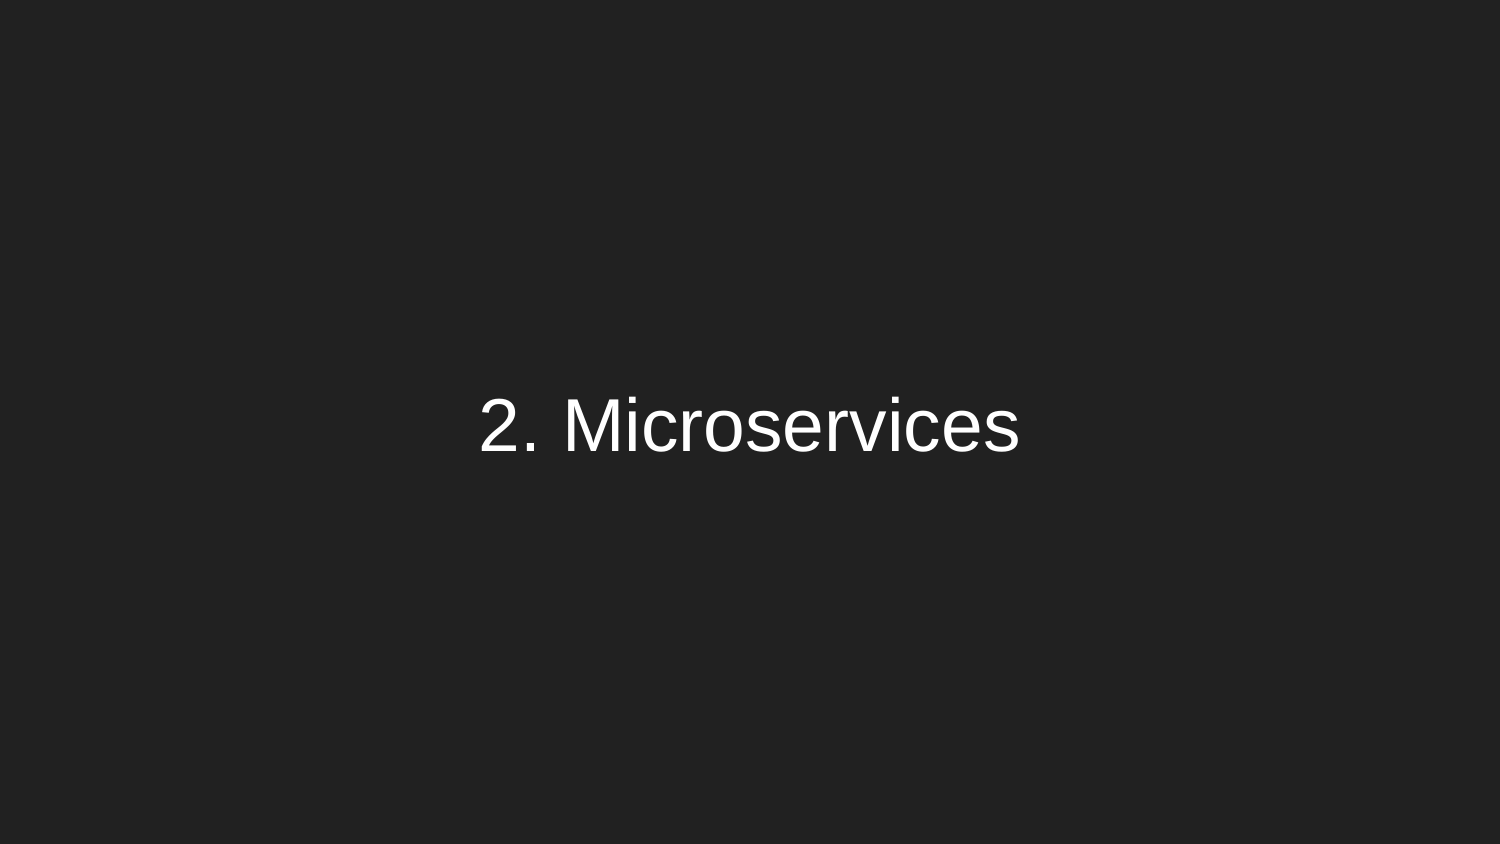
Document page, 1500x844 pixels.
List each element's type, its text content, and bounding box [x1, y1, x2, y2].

title 2. Microservices [51, 352, 1449, 491]
